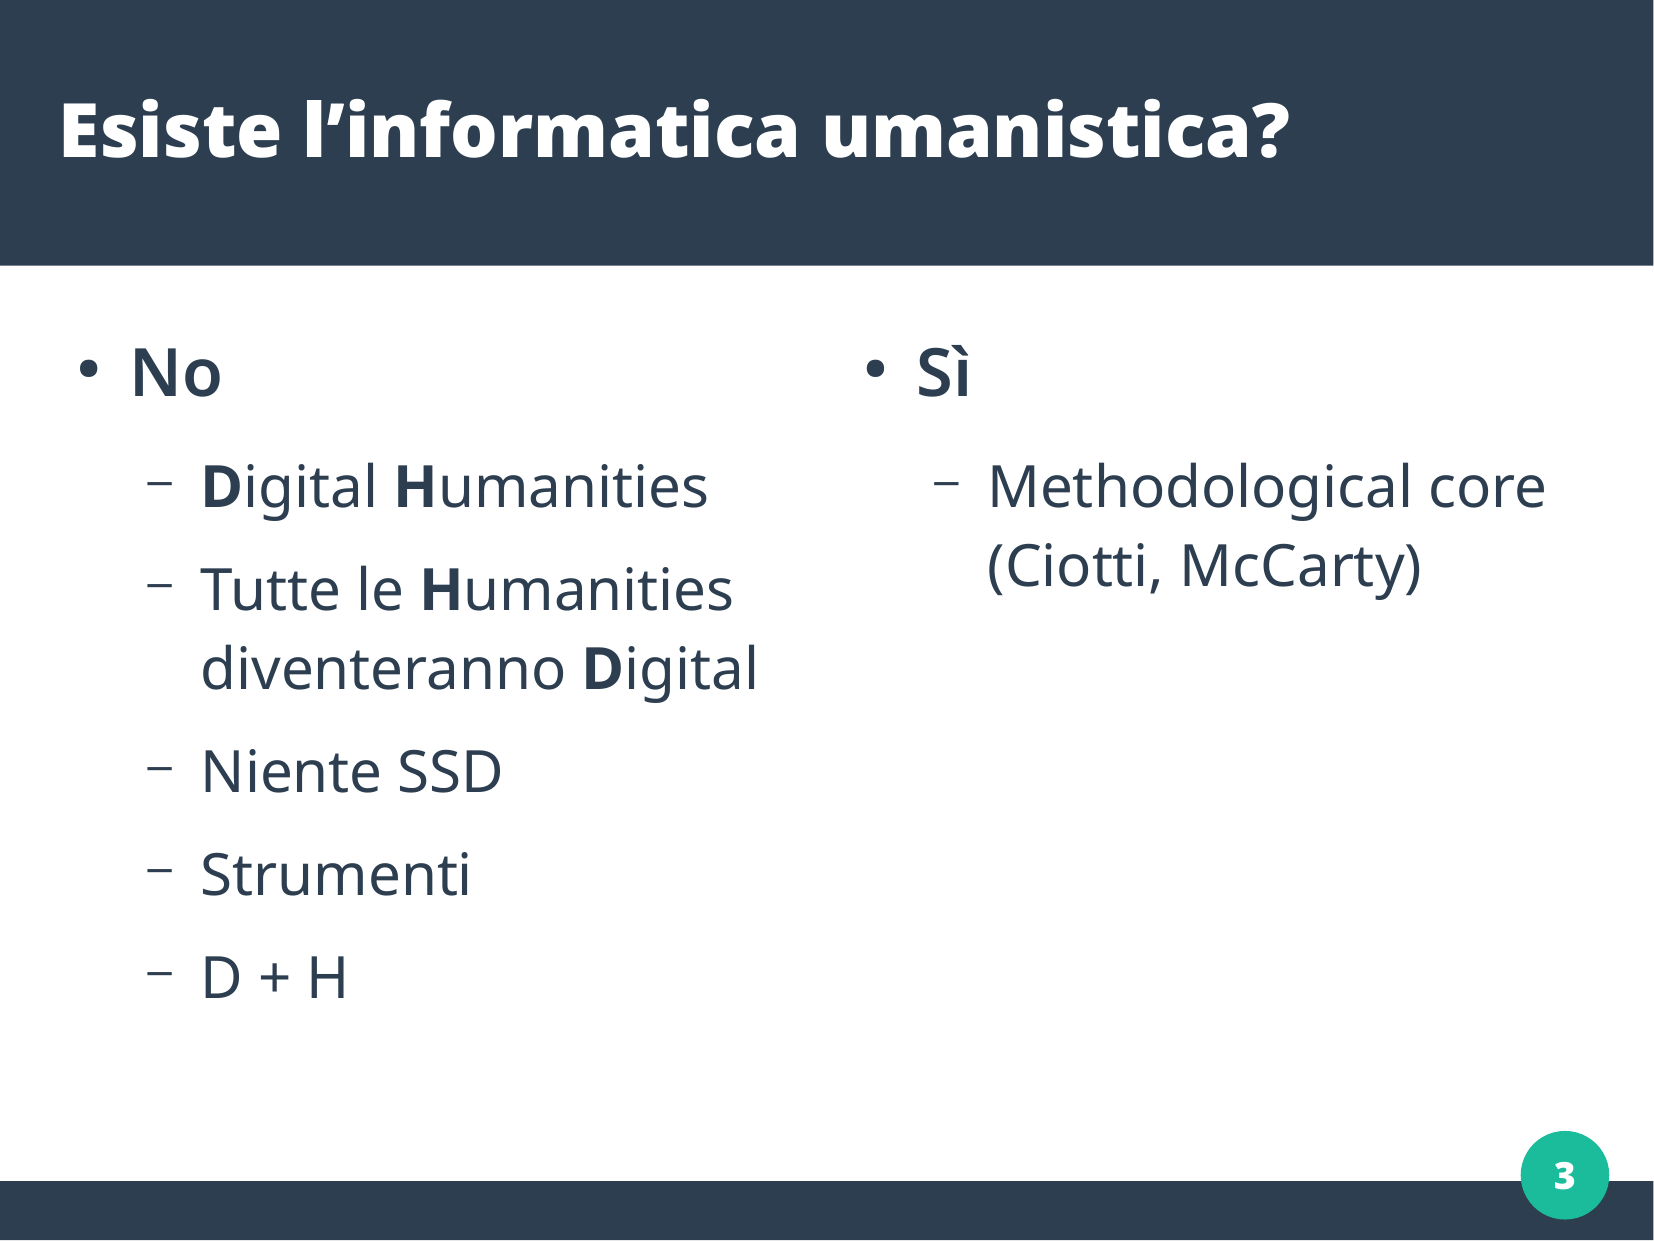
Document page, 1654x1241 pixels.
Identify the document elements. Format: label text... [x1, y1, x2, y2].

list Sì Methodological core (Ciotti, McCarty) [845, 324, 1596, 1152]
title Esiste l’informatica umanistica? [59, 49, 1595, 207]
list No Digital Humanities Tutte le Humanities diventeranno Digital Niente SSD Strumenti D + H [59, 324, 809, 1152]
